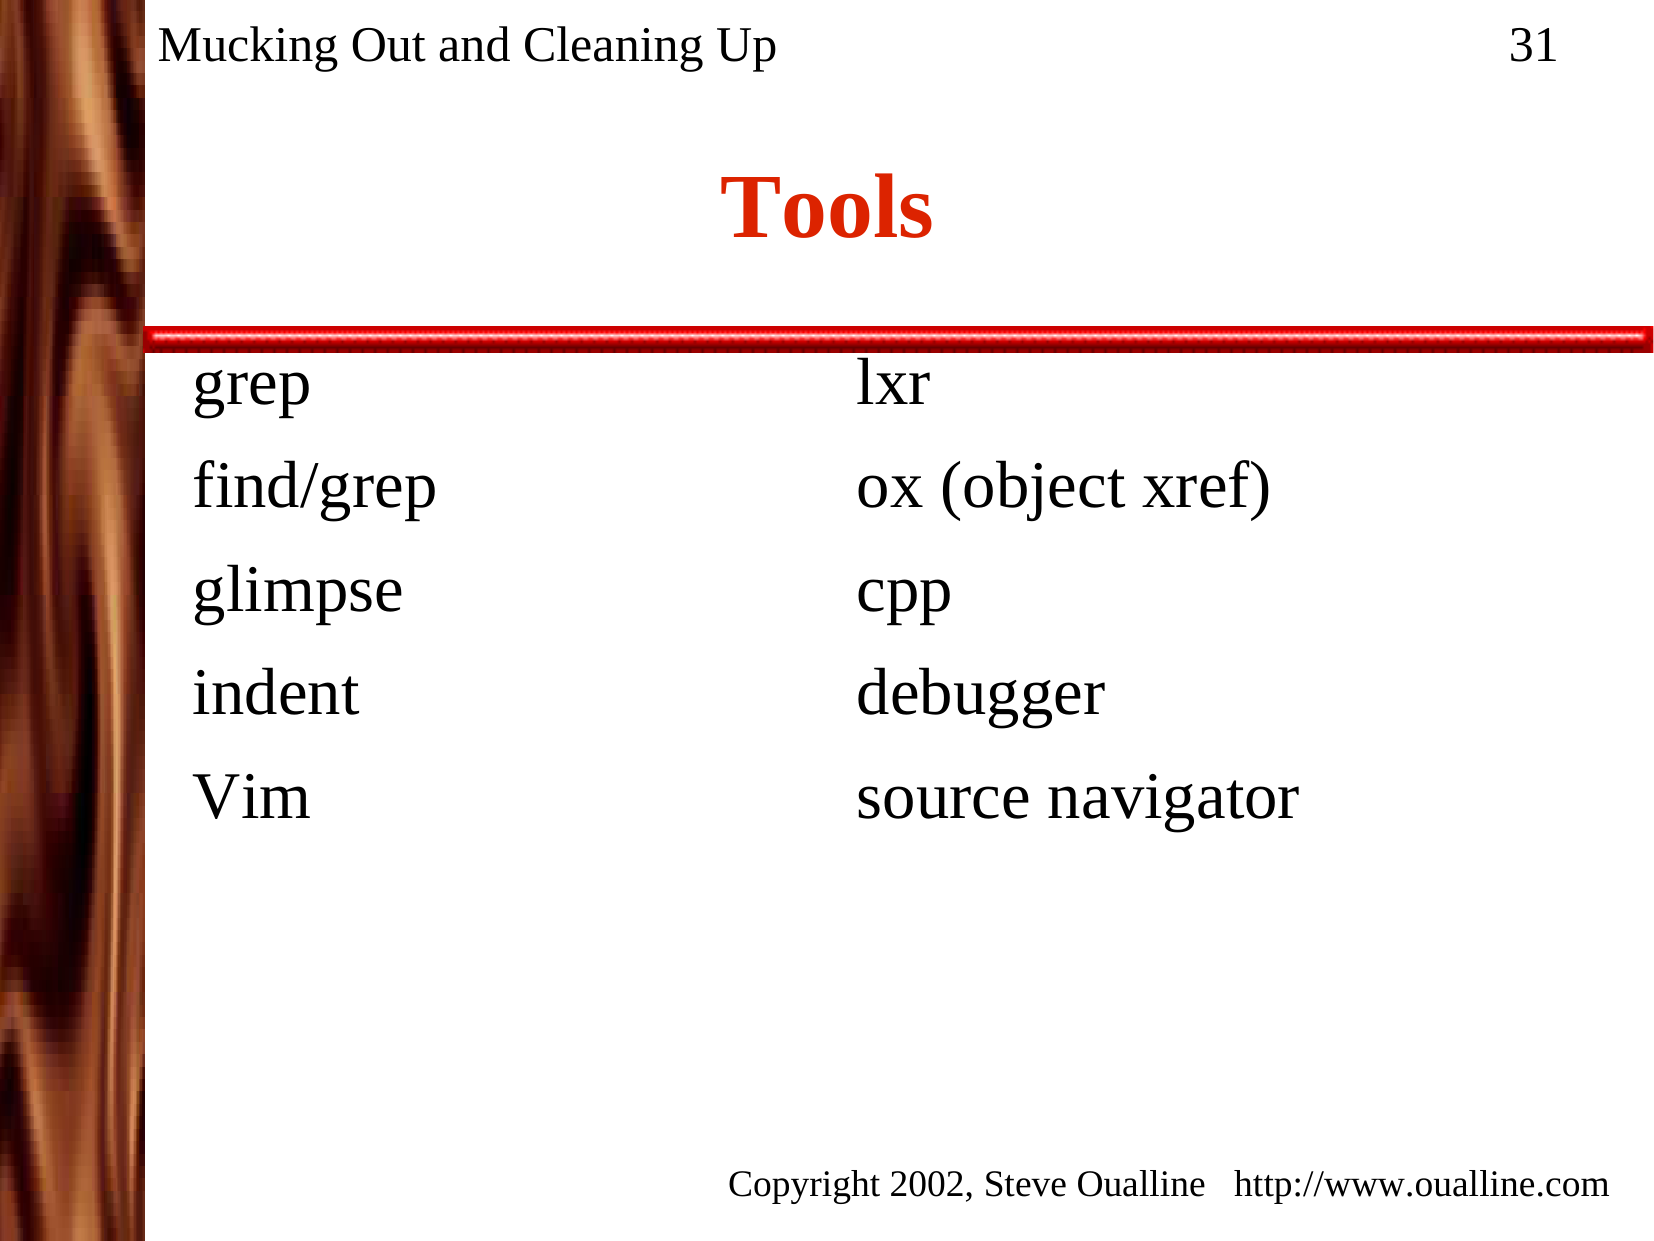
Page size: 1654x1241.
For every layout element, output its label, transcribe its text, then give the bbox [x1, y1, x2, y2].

picture [0, 0, 1654, 1241]
list lxr ox (object xref) cpp debugger source navigator [844, 344, 1534, 1127]
list grep find/grep glimpse indent Vim [181, 344, 811, 1127]
title Tools [121, 102, 1534, 310]
